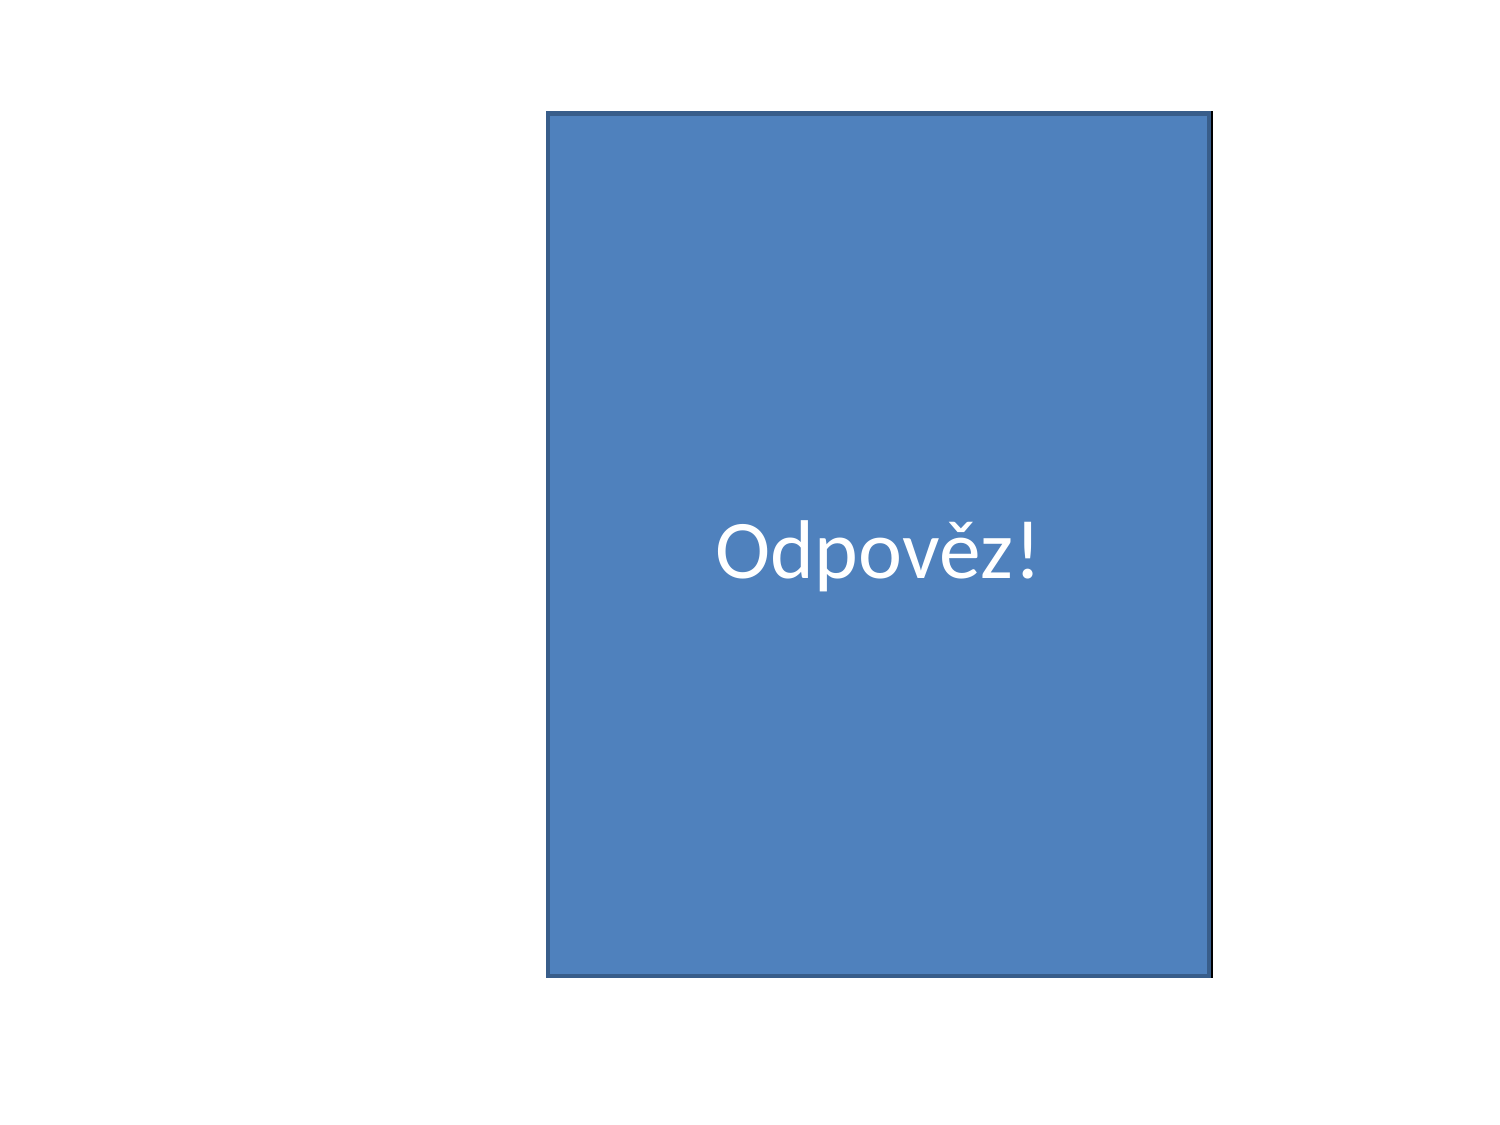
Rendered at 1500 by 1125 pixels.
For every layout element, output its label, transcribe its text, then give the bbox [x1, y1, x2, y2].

text_box Odpověz! [547, 113, 1210, 977]
